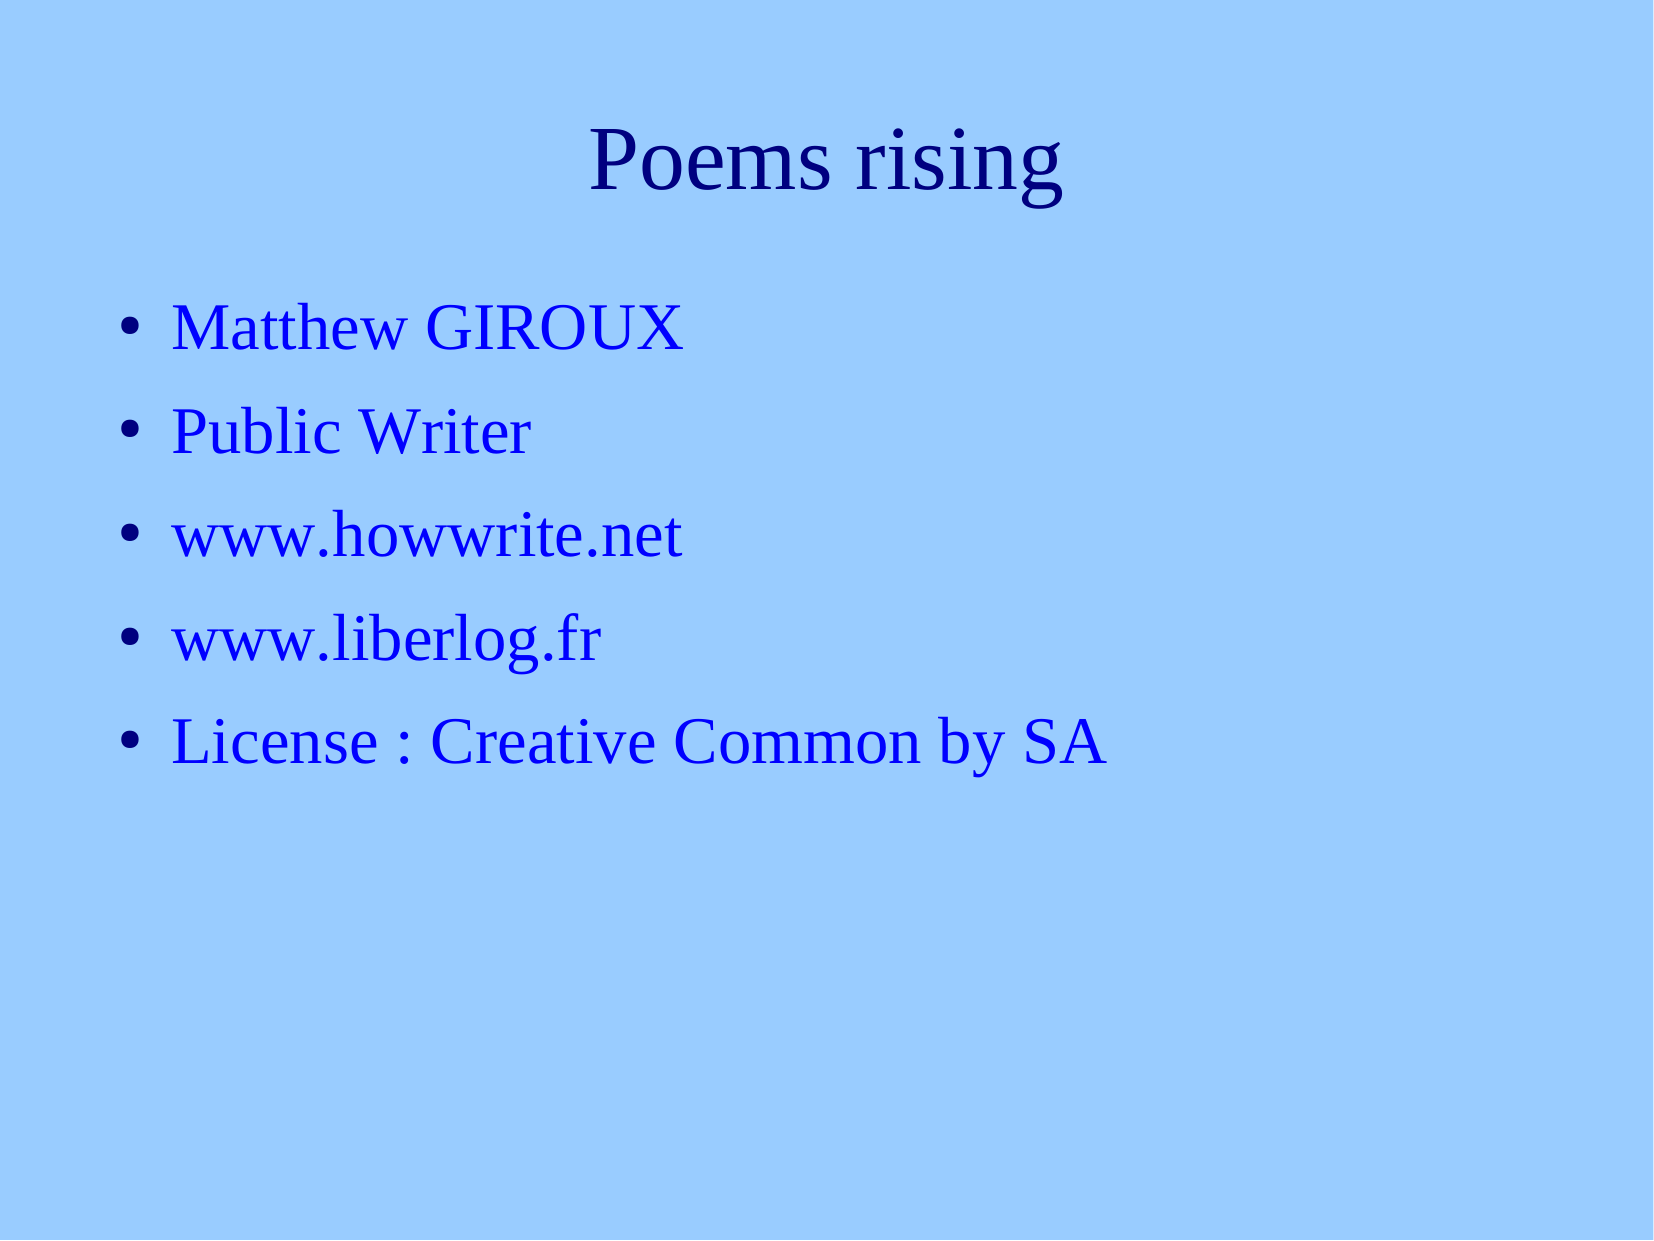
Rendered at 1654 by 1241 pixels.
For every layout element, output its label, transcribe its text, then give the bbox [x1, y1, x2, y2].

title Poems rising [82, 55, 1571, 263]
list Matthew GIROUX Public Writer www.howwrite.net www.liberlog.fr License : Creative Common by SA [82, 290, 1571, 1019]
